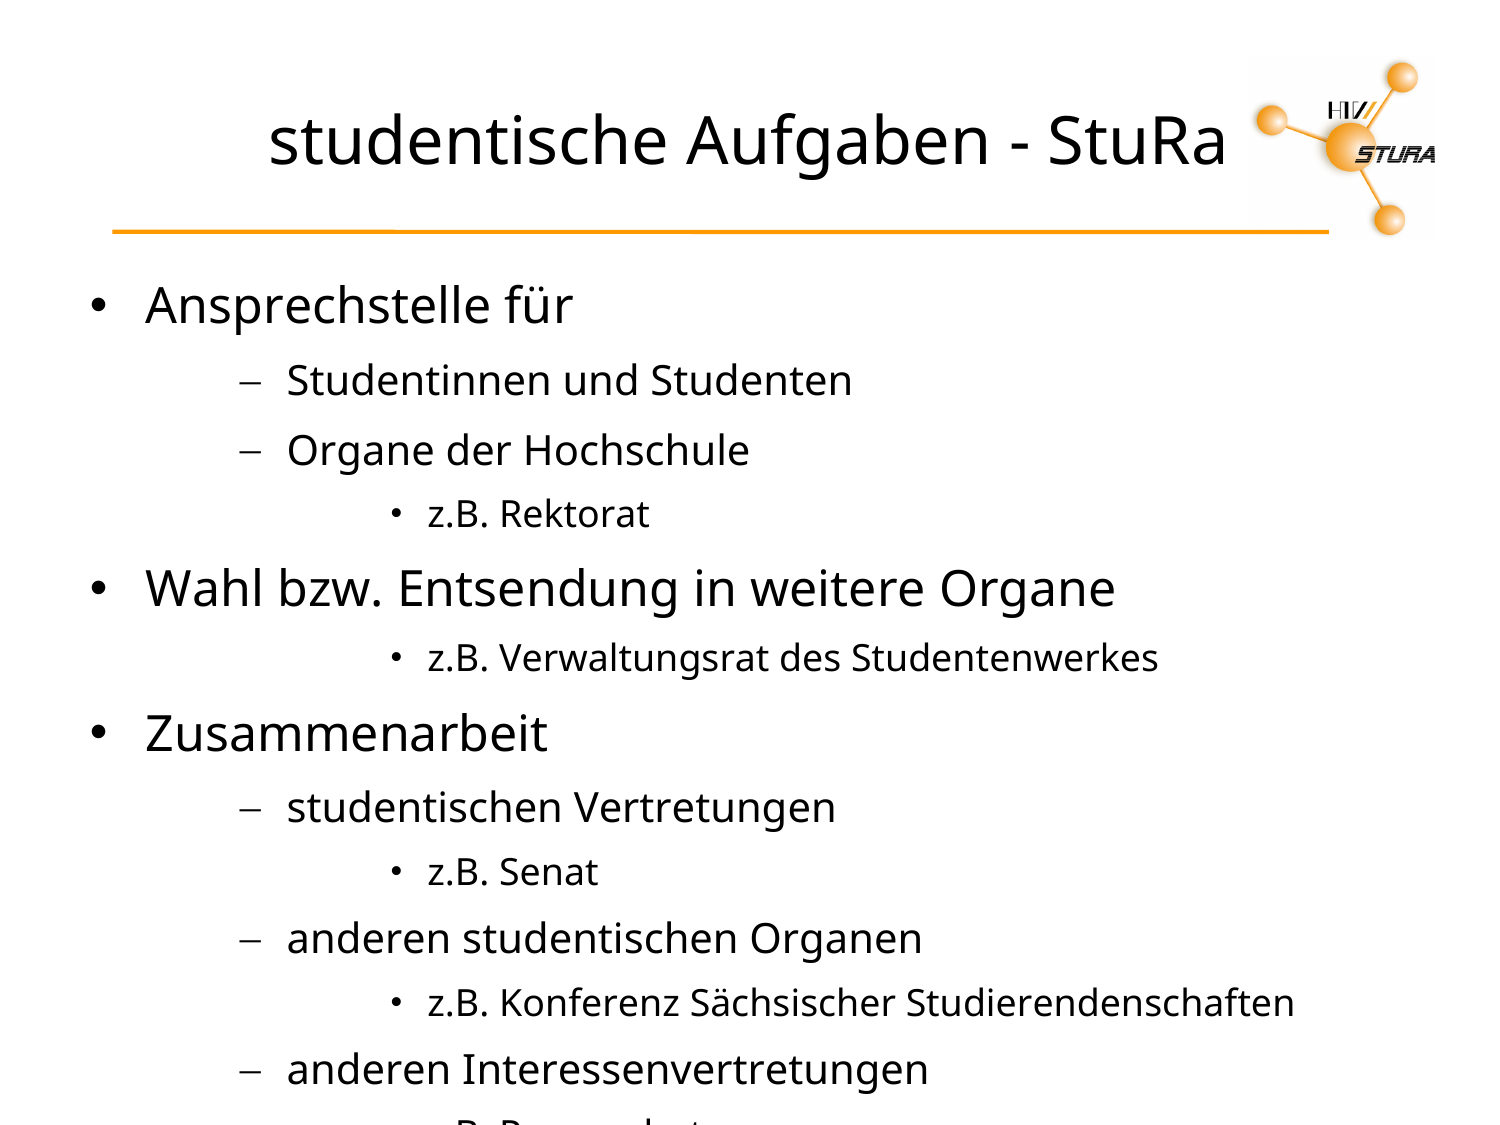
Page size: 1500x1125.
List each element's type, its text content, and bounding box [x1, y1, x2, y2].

title studentische Aufgaben - StuRa [74, 45, 1424, 233]
picture [1246, 54, 1435, 242]
list Ansprechstelle für Studentinnen und Studenten Organe der Hochschule z.B. Rektorat Wahl bzw. Entsendung in weitere Organe z.B. Verwaltungsrat des Studentenwerkes Zusammenarbeit studentischen Vertretungen z.B. Senat anderen studentischen Organen z.B. Konferenz Sächsischer Studierendenschaften anderen Interessenvertretungen z.B. Personalrat [75, 262, 1426, 1063]
